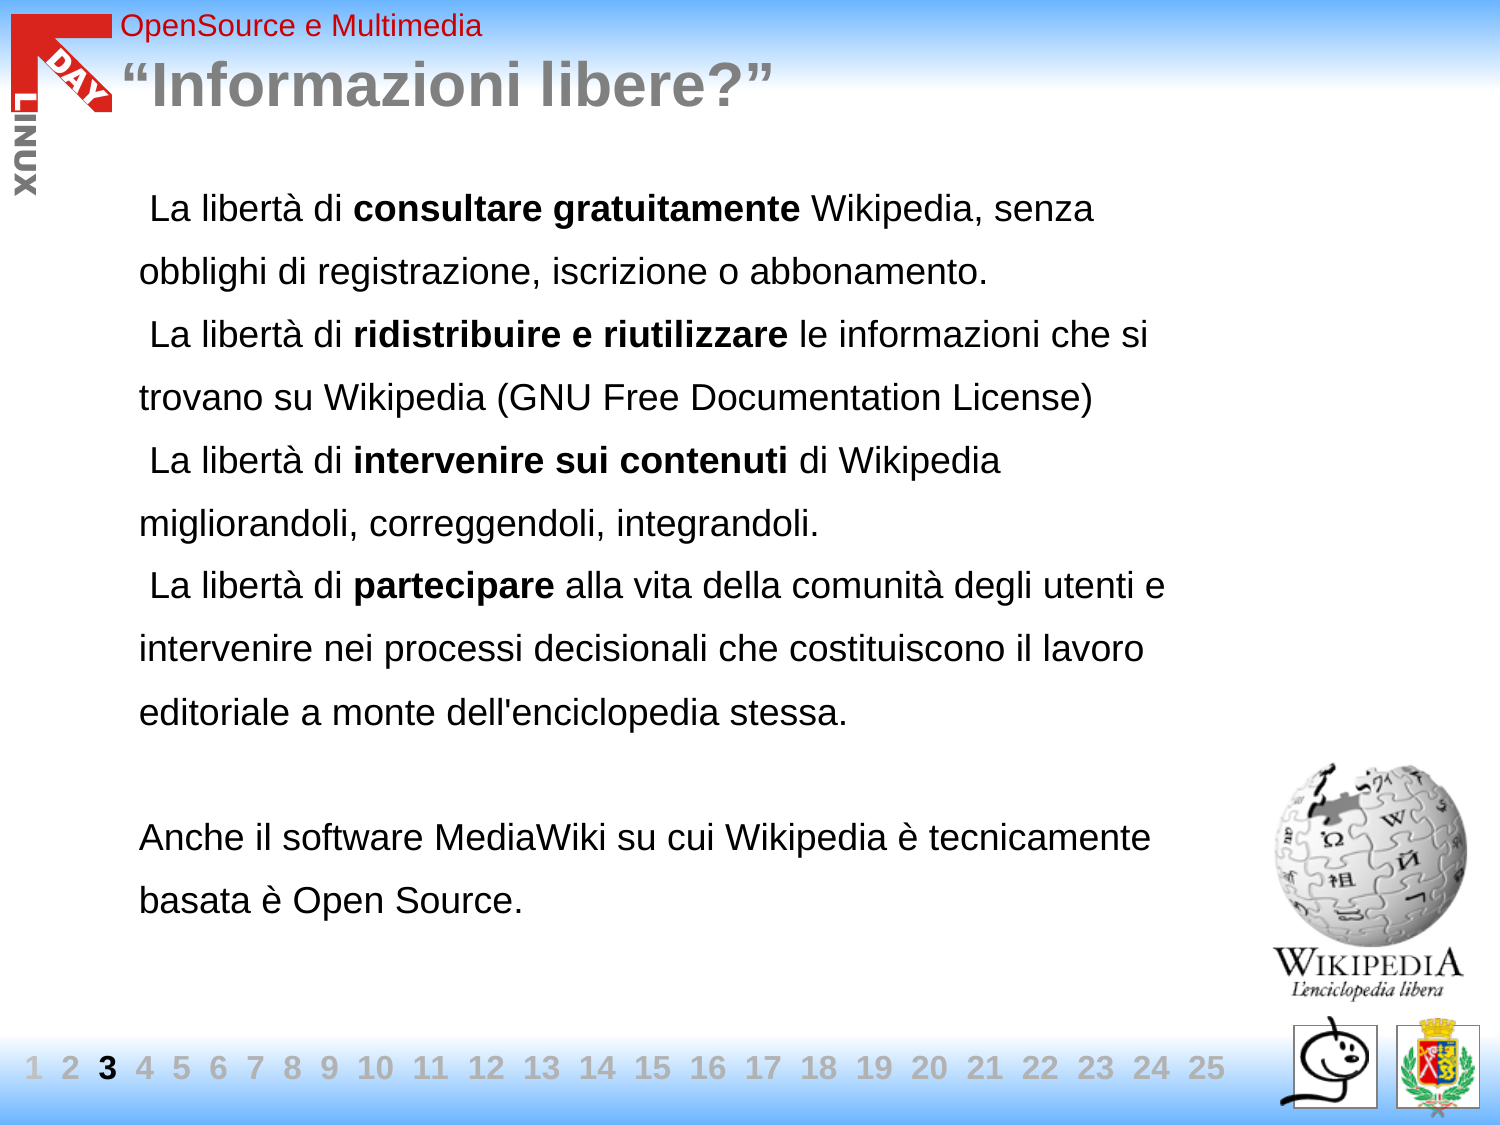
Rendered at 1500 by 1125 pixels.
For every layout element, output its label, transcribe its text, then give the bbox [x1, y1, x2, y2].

text_box 1 2 3 4 5 6 7 8 9 10 11 12 13 14 15 16 17 18 19 20 21 22 23 24 25 [24, 1049, 1267, 1087]
text_box [0, 0, 1500, 91]
picture [11, 14, 112, 196]
text_box [0, 1025, 1500, 1125]
picture [1401, 1018, 1475, 1118]
picture [1280, 1016, 1369, 1106]
chart [1265, 761, 1477, 1004]
text_box OpenSource e Multimedia [120, 7, 1479, 43]
text_box “Informazioni libere?” [120, 50, 1479, 120]
text_box La libertà di consultare gratuitamente Wikipedia, senza obblighi di registrazione, iscrizione o abbonamento. La libertà di ridistribuire e riutilizzare le informazioni che si trovano su Wikipedia (GNU Free Documentation License) La libertà di intervenire sui contenuti di Wikipedia migliorandoli, correggendoli, integrandoli. La libertà di partecipare alla vita della comunità degli utenti e intervenire nei processi decisionali che costituiscono il lavoro editoriale a monte dell'enciclopedia stessa. Anche il software MediaWiki su cui Wikipedia è tecnicamente basata è Open Source. [124, 158, 1241, 959]
